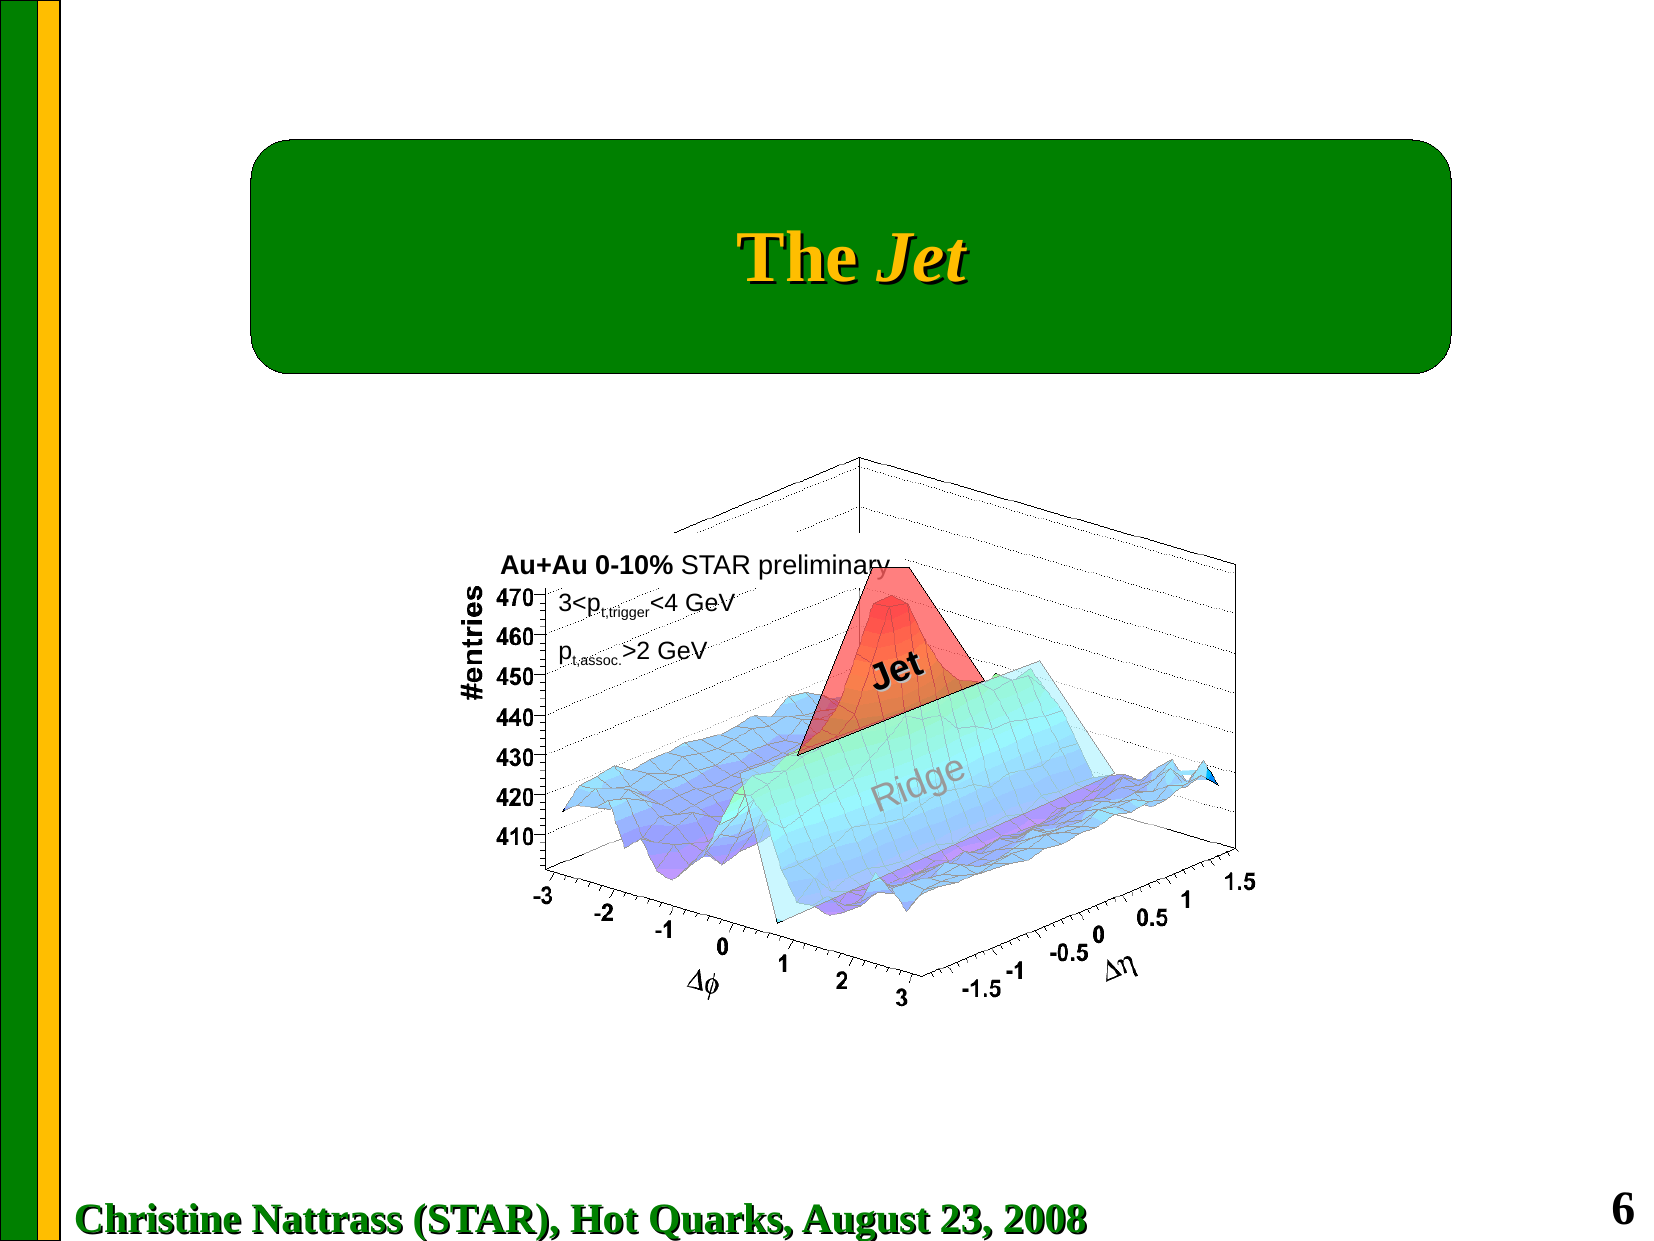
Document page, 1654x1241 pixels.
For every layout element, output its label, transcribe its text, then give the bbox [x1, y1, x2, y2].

text_box [565, 567, 1209, 961]
text_box Au+Au 0-10% STAR preliminary [485, 533, 906, 588]
text_box 3<pt,trigger<4 GeV pt,assoc.>2 GeV [543, 588, 785, 677]
text_box Jet [845, 628, 945, 713]
text_box The Jet [250, 139, 1452, 374]
text_box 6 [1537, 1174, 1651, 1241]
picture [459, 392, 1321, 1041]
